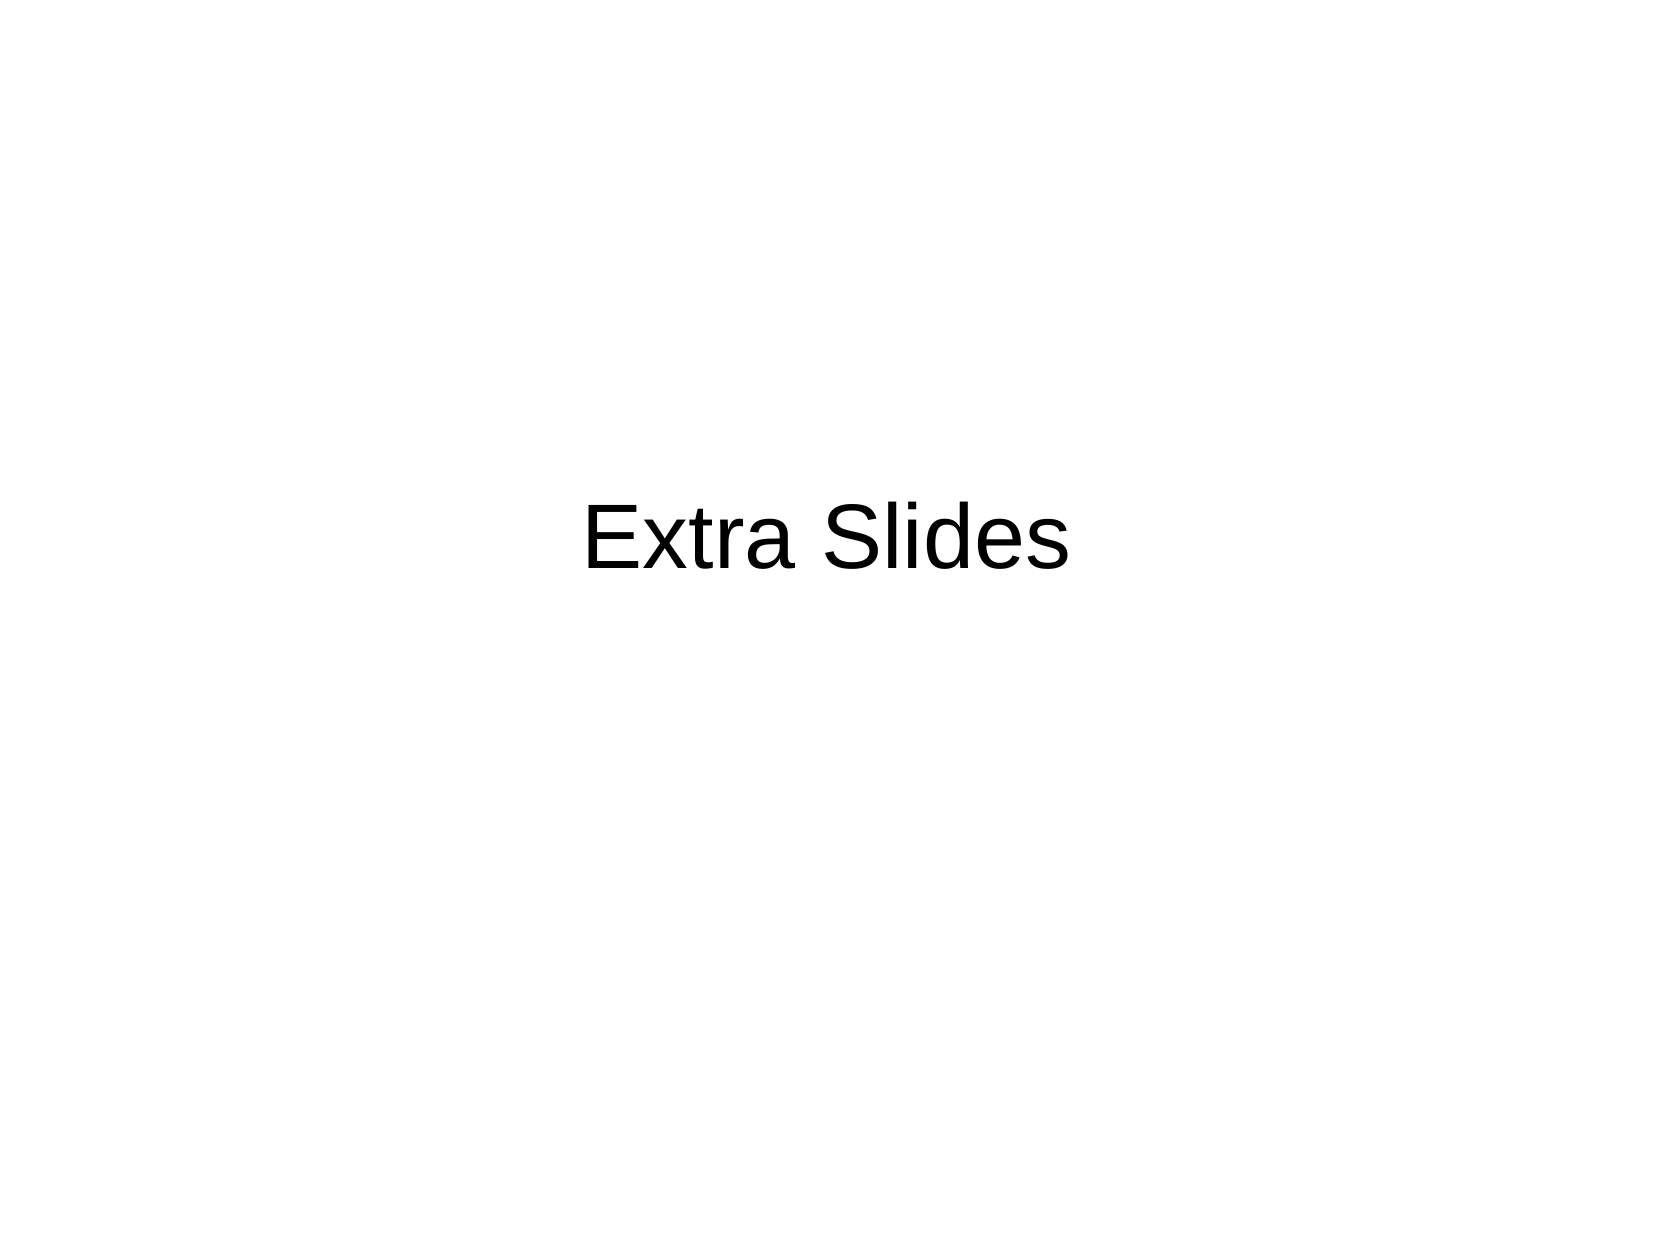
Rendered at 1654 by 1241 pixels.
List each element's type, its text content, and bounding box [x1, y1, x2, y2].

title Extra Slides [82, 433, 1571, 641]
